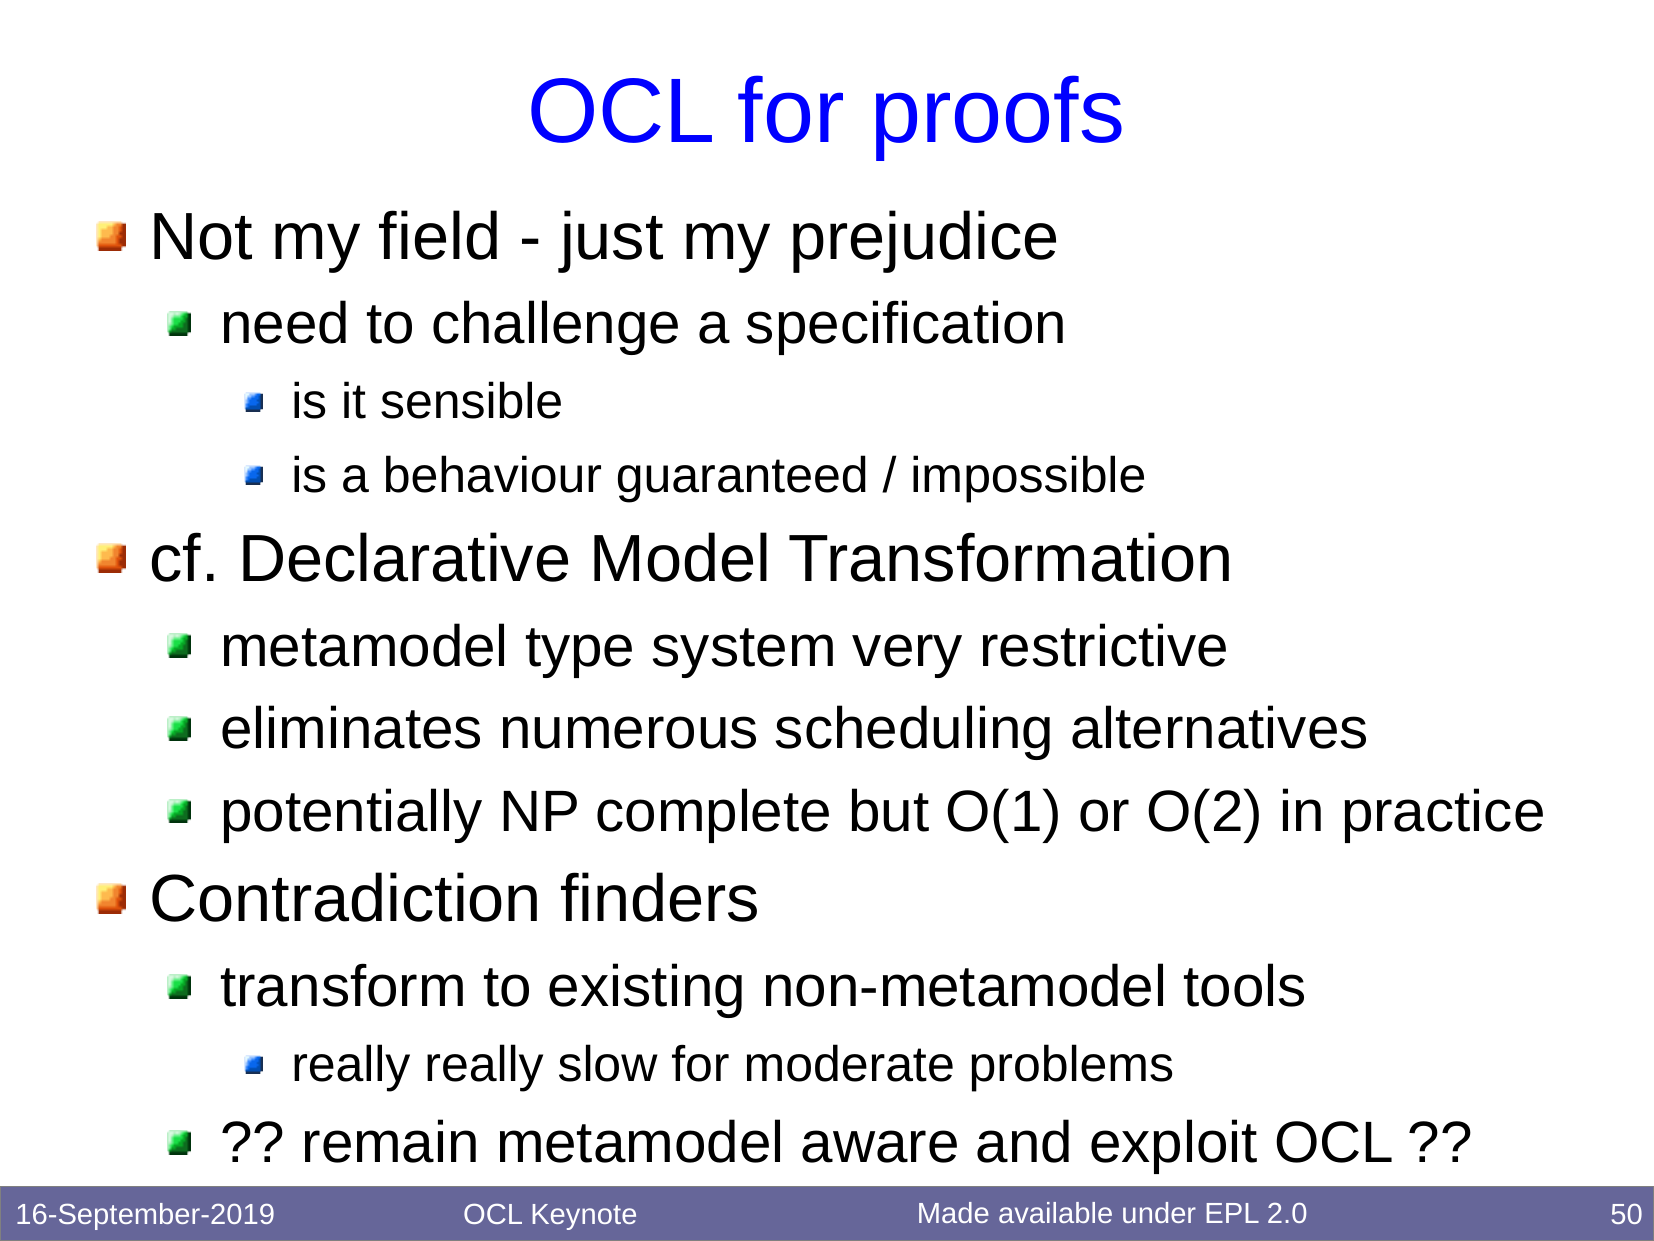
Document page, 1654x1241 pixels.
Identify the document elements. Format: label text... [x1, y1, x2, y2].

title OCL for proofs [82, 49, 1571, 173]
list Not my field - just my prejudice need to challenge a specification is it sensible is a behaviour guaranteed / impossible cf. Declarative Model Transformation metamodel type system very restrictive eliminates numerous scheduling alternatives potentially NP complete but O(1) or O(2) in practice Contradiction finders transform to existing non-metamodel tools really really slow for moderate problems ?? remain metamodel aware and exploit OCL ?? [78, 198, 1567, 1176]
